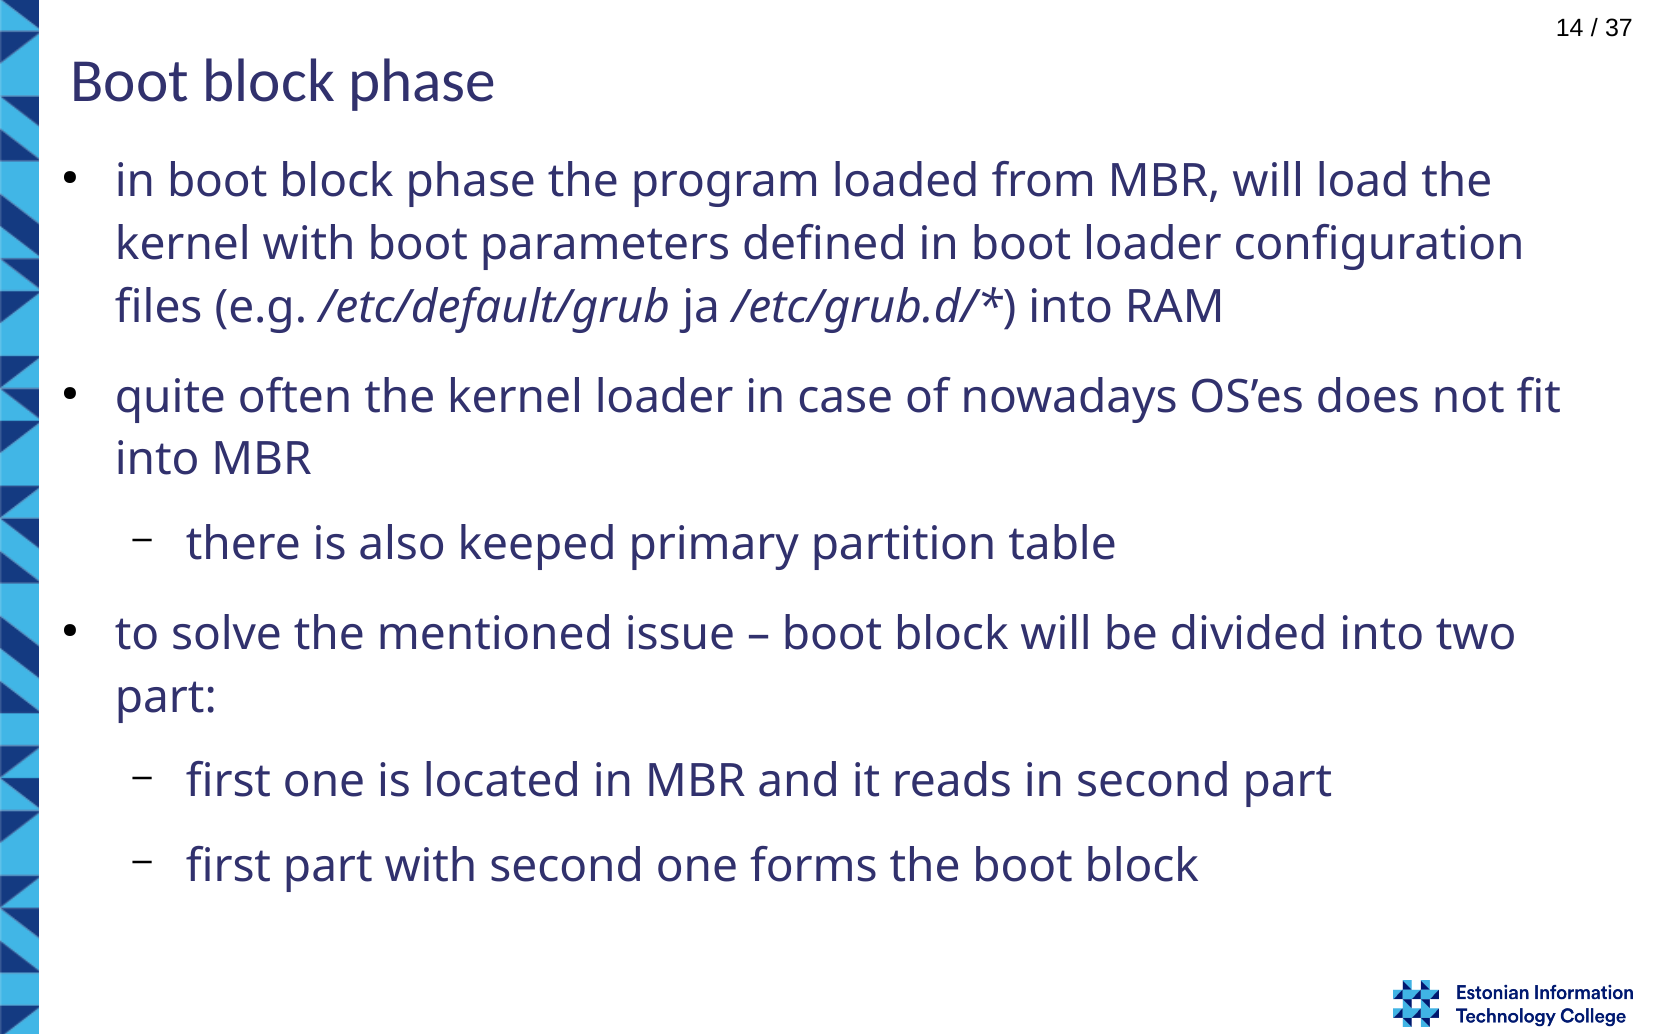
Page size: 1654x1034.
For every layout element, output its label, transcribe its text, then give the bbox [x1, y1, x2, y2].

picture [1393, 980, 1633, 1027]
list in boot block phase the program loaded from MBR, will load the kernel with boot parameters defined in boot loader configuration files (e.g. /etc/default/grub ja /etc/grub.d/*) into RAM quite often the kernel loader in case of nowadays OS’es does not fit into MBR there is also keeped primary partition table to solve the mentioned issue – boot block will be divided into two part: first one is located in MBR and it reads in second part first part with second one forms the boot block [44, 147, 1611, 1015]
title Boot block phase [70, 41, 1630, 130]
